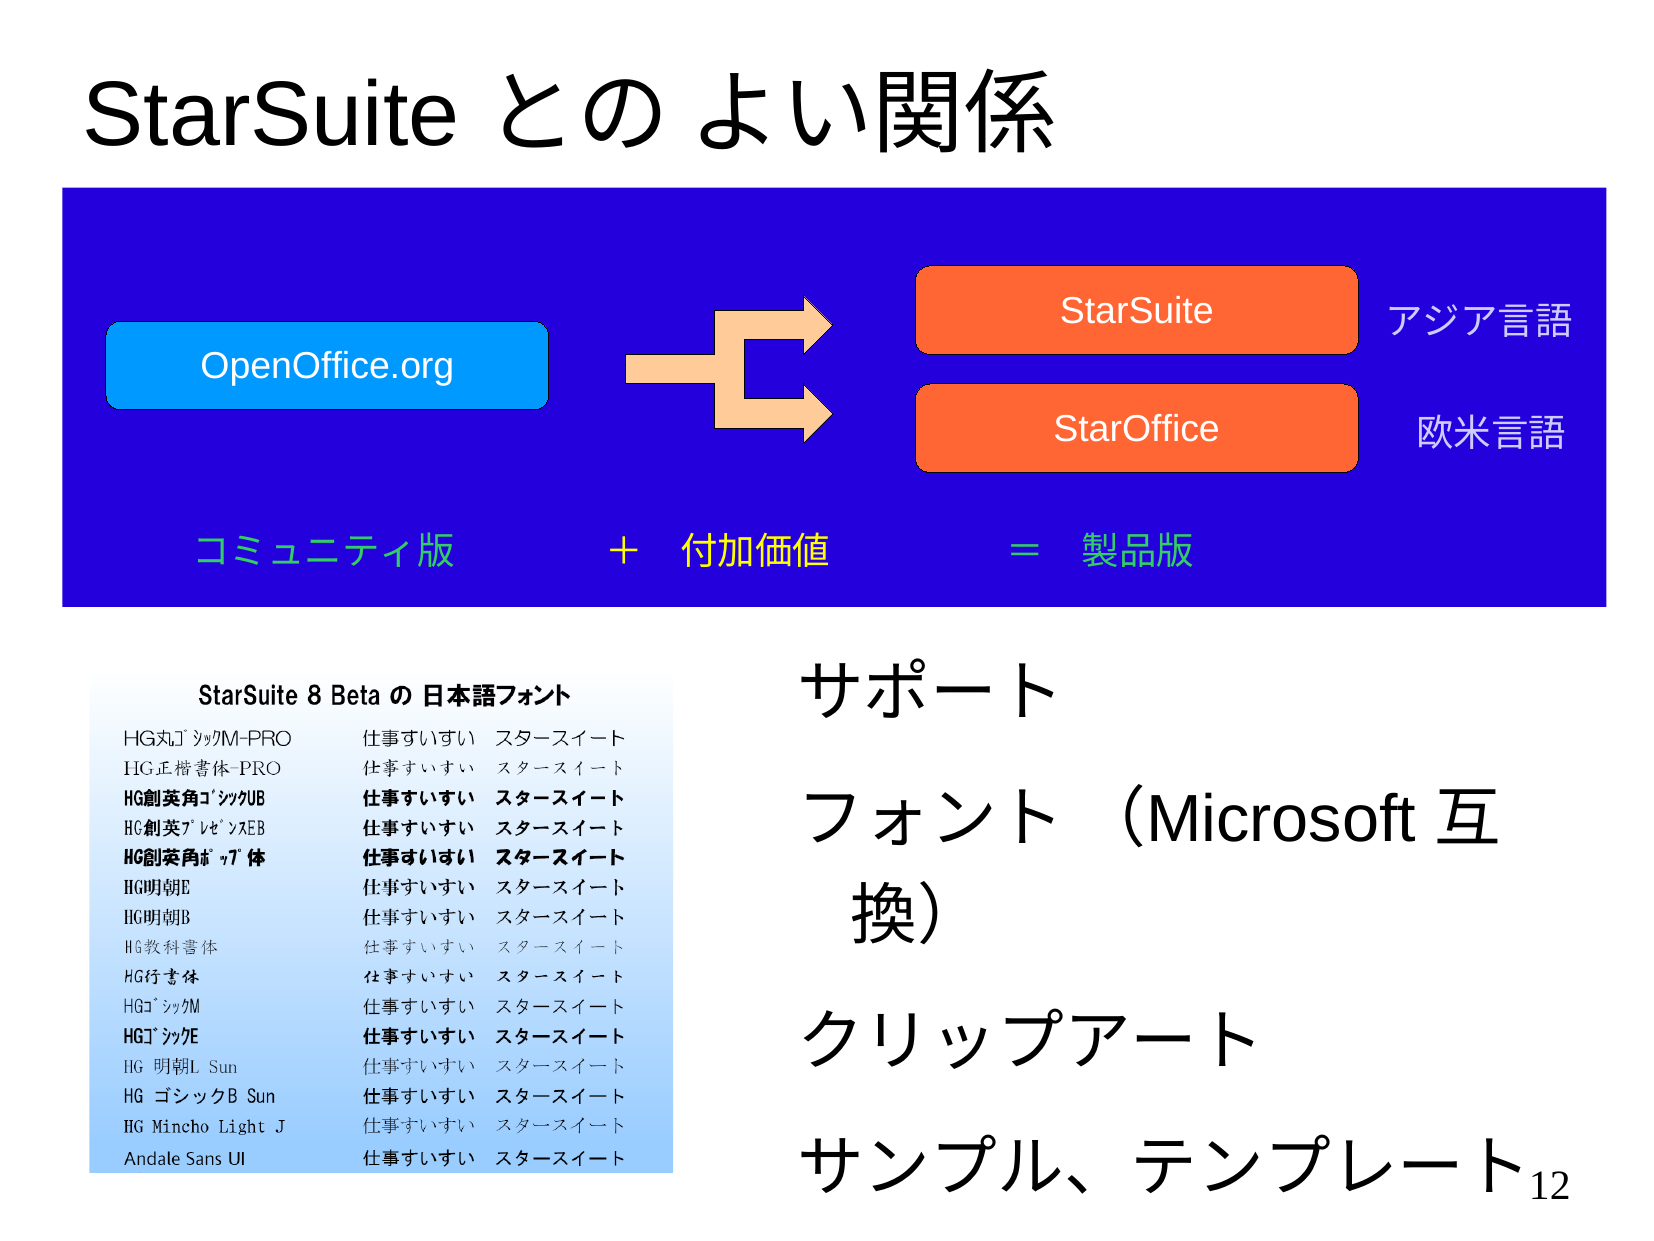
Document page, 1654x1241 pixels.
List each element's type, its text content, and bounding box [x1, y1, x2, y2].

text_box ＋ 付加価値 [590, 513, 833, 585]
text_box アジア言語 [1370, 283, 1577, 355]
text_box StarSuite [915, 265, 1359, 355]
text_box OpenOffice.org [105, 321, 549, 410]
list サポート フォント （Microsoft 互換） クリップアート サンプル、テンプレート 一太郎ファイル読み込み 他 [779, 637, 1607, 1194]
text_box コミュニティ版 [177, 513, 422, 585]
title StarSuite との よい関係 [82, 0, 1623, 213]
text_box StarOffice [915, 383, 1359, 473]
picture [89, 666, 674, 1173]
text_box 欧米言語 [1401, 395, 1582, 467]
text_box [62, 187, 1607, 607]
text_box ＝ 製品版 [992, 513, 1233, 585]
